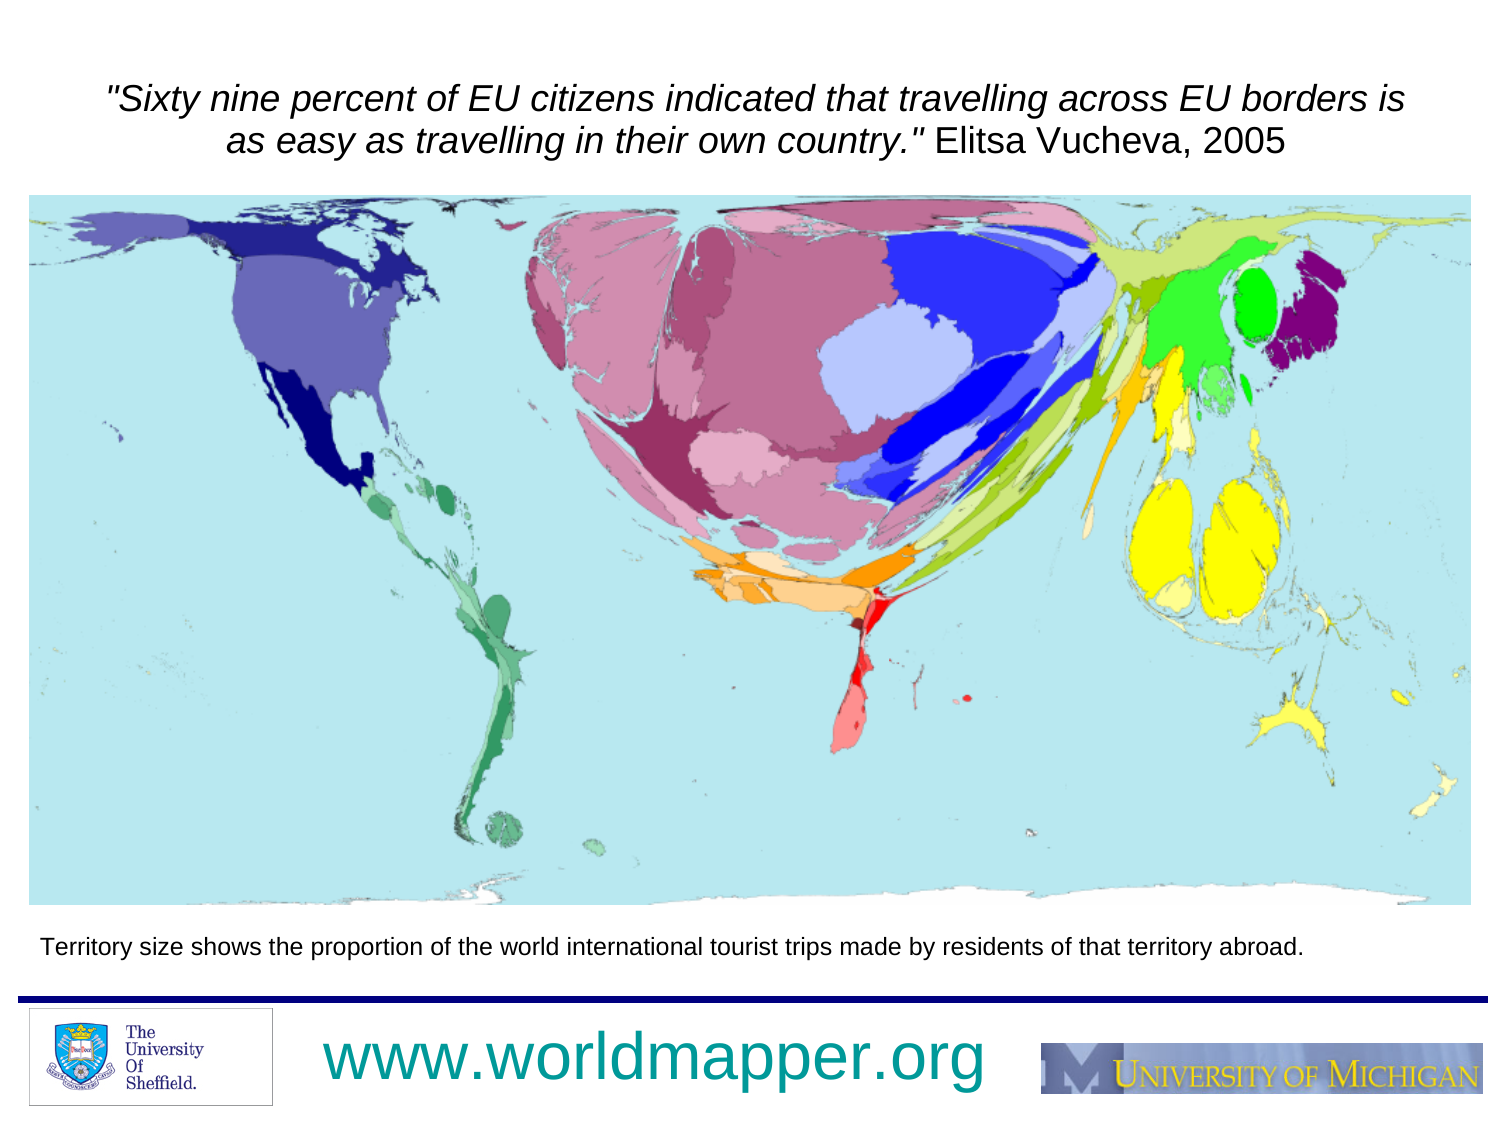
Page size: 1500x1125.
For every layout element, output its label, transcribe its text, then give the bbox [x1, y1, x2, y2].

text_box Territory size shows the proportion of the world international tourist trips made by residents of that territory abroad. [24, 925, 1330, 969]
picture [1041, 1043, 1483, 1094]
title "Sixty nine percent of EU citizens indicated that travelling across EU borders is as easy as travelling in their own country." Elitsa Vucheva, 2005 [76, 42, 1436, 195]
picture [29, 1008, 273, 1106]
picture [29, 195, 1471, 905]
